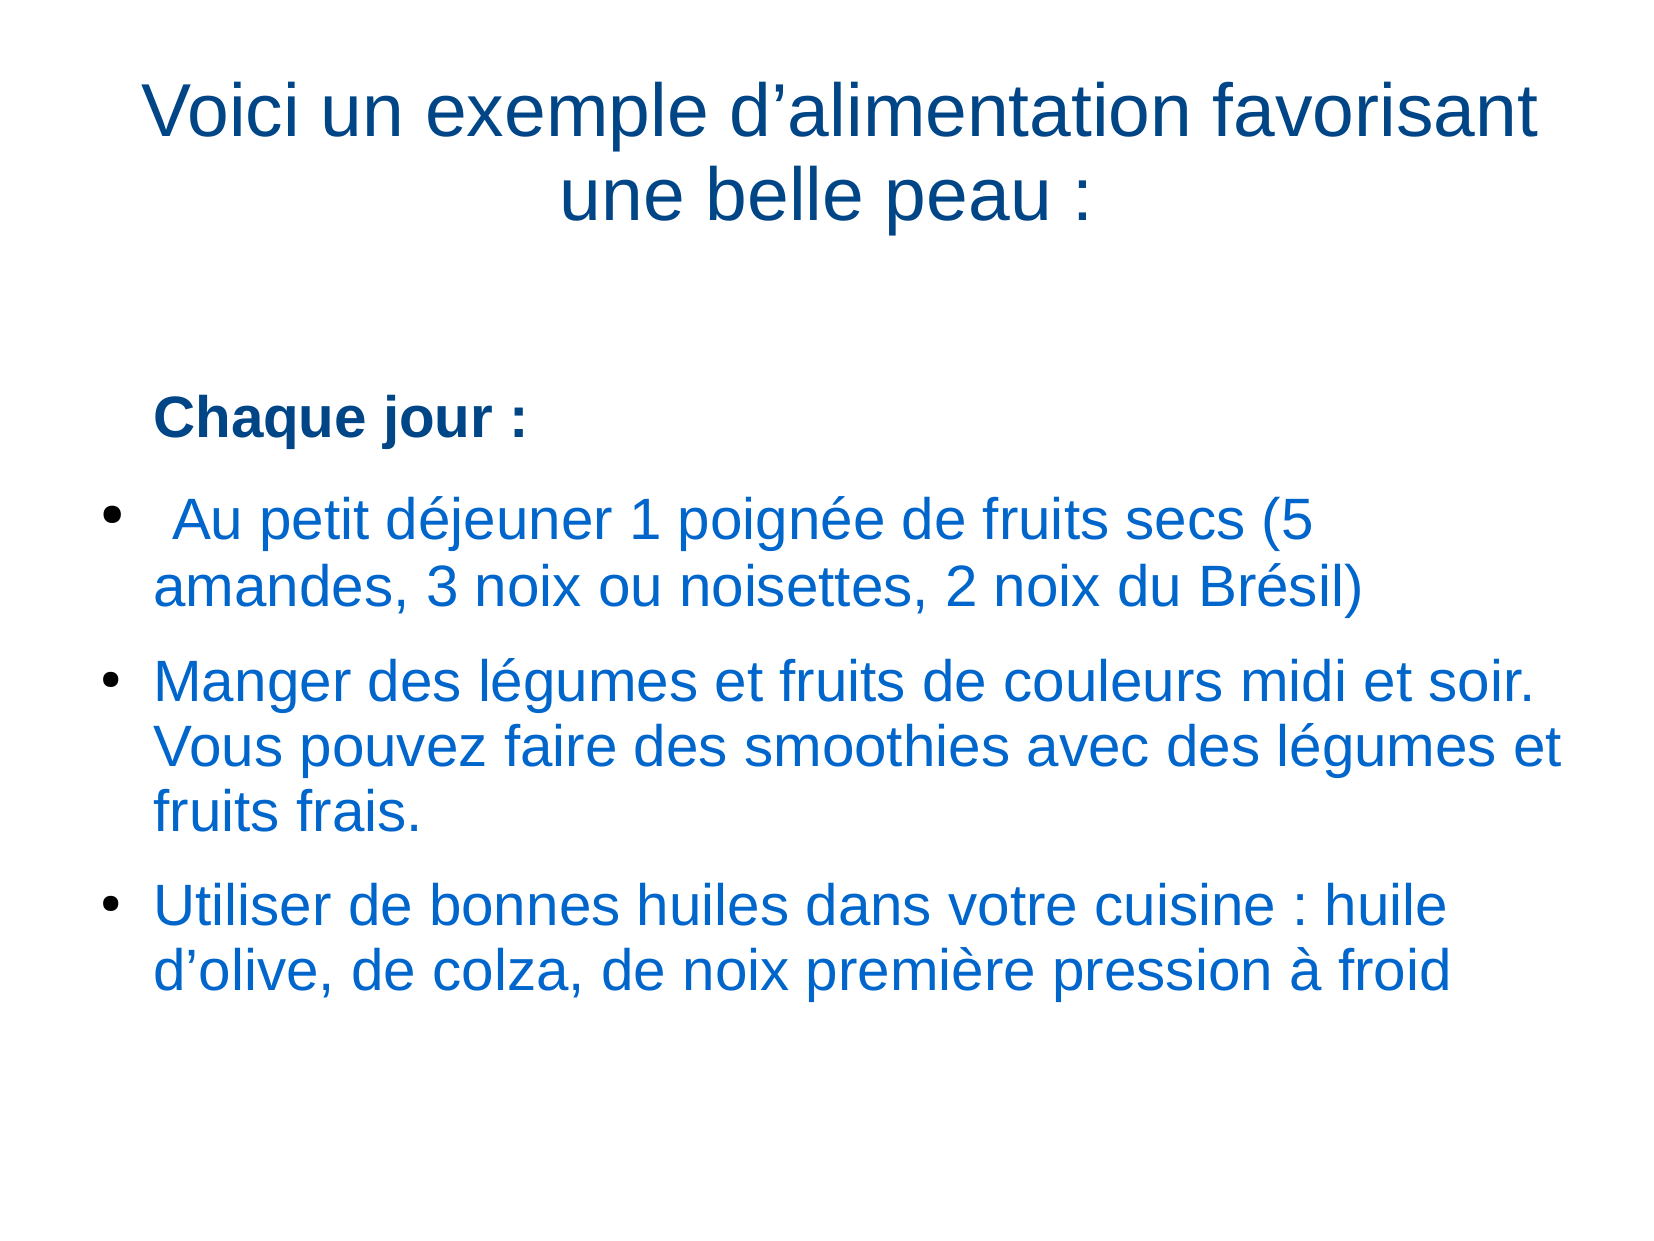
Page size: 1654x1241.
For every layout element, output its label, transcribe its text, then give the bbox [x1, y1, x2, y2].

title Voici un exemple d’alimentation favorisant une belle peau : [82, 49, 1571, 257]
list Chaque jour : Au petit déjeuner 1 poignée de fruits secs (5 amandes, 3 noix ou noisettes, 2 noix du Brésil) Manger des légumes et fruits de couleurs midi et soir. Vous pouvez faire des smoothies avec des légumes et fruits frais. Utiliser de bonnes huiles dans votre cuisine : huile d’olive, de colza, de noix première pression à froid [82, 290, 1571, 1109]
